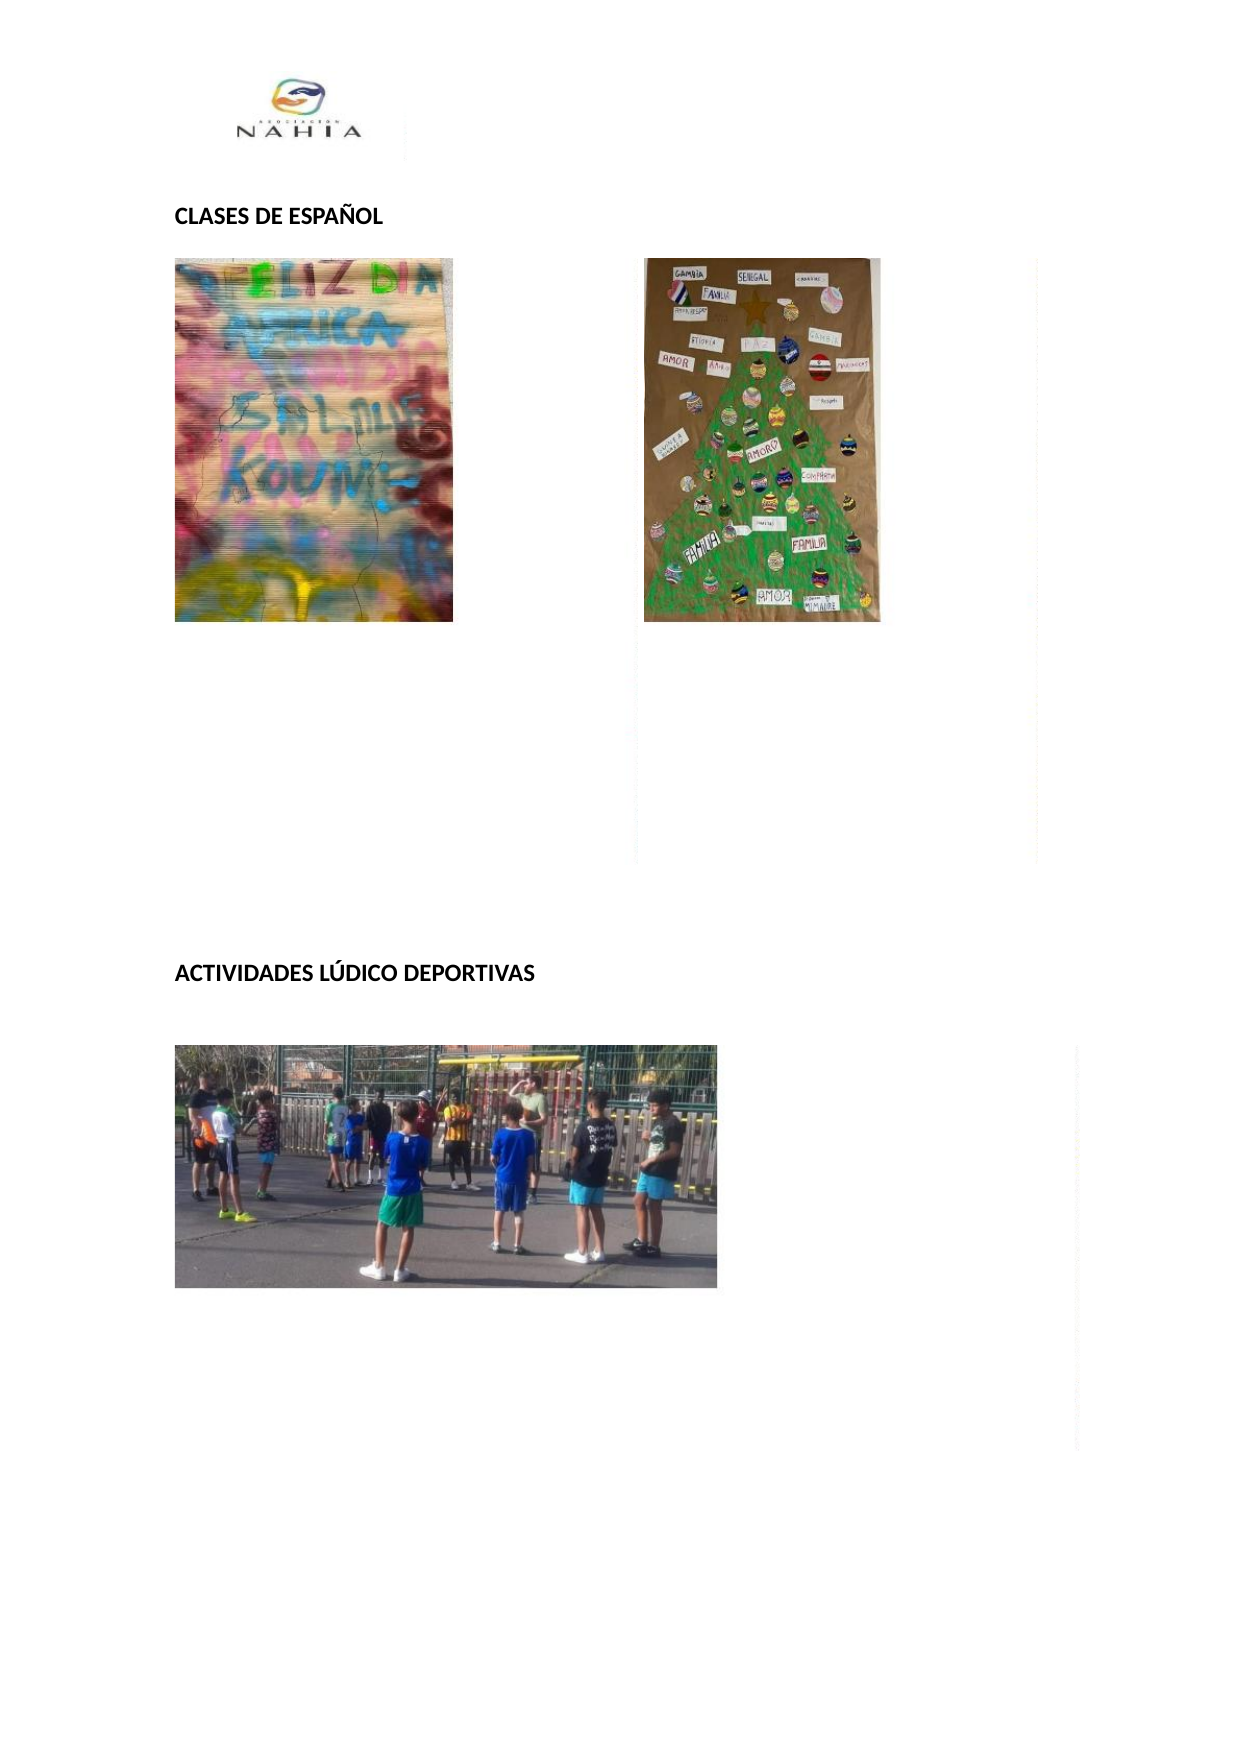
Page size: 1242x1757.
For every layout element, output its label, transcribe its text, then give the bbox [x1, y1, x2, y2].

text_box [174, 258, 638, 865]
text_box [174, 1045, 1080, 1451]
text_box CLASES DE ESPAÑOL [174, 199, 411, 230]
text_box [644, 258, 1038, 864]
text_box ACTIVIDADES LÚDICO DEPORTIVAS [175, 955, 564, 987]
text_box [236, 71, 407, 164]
